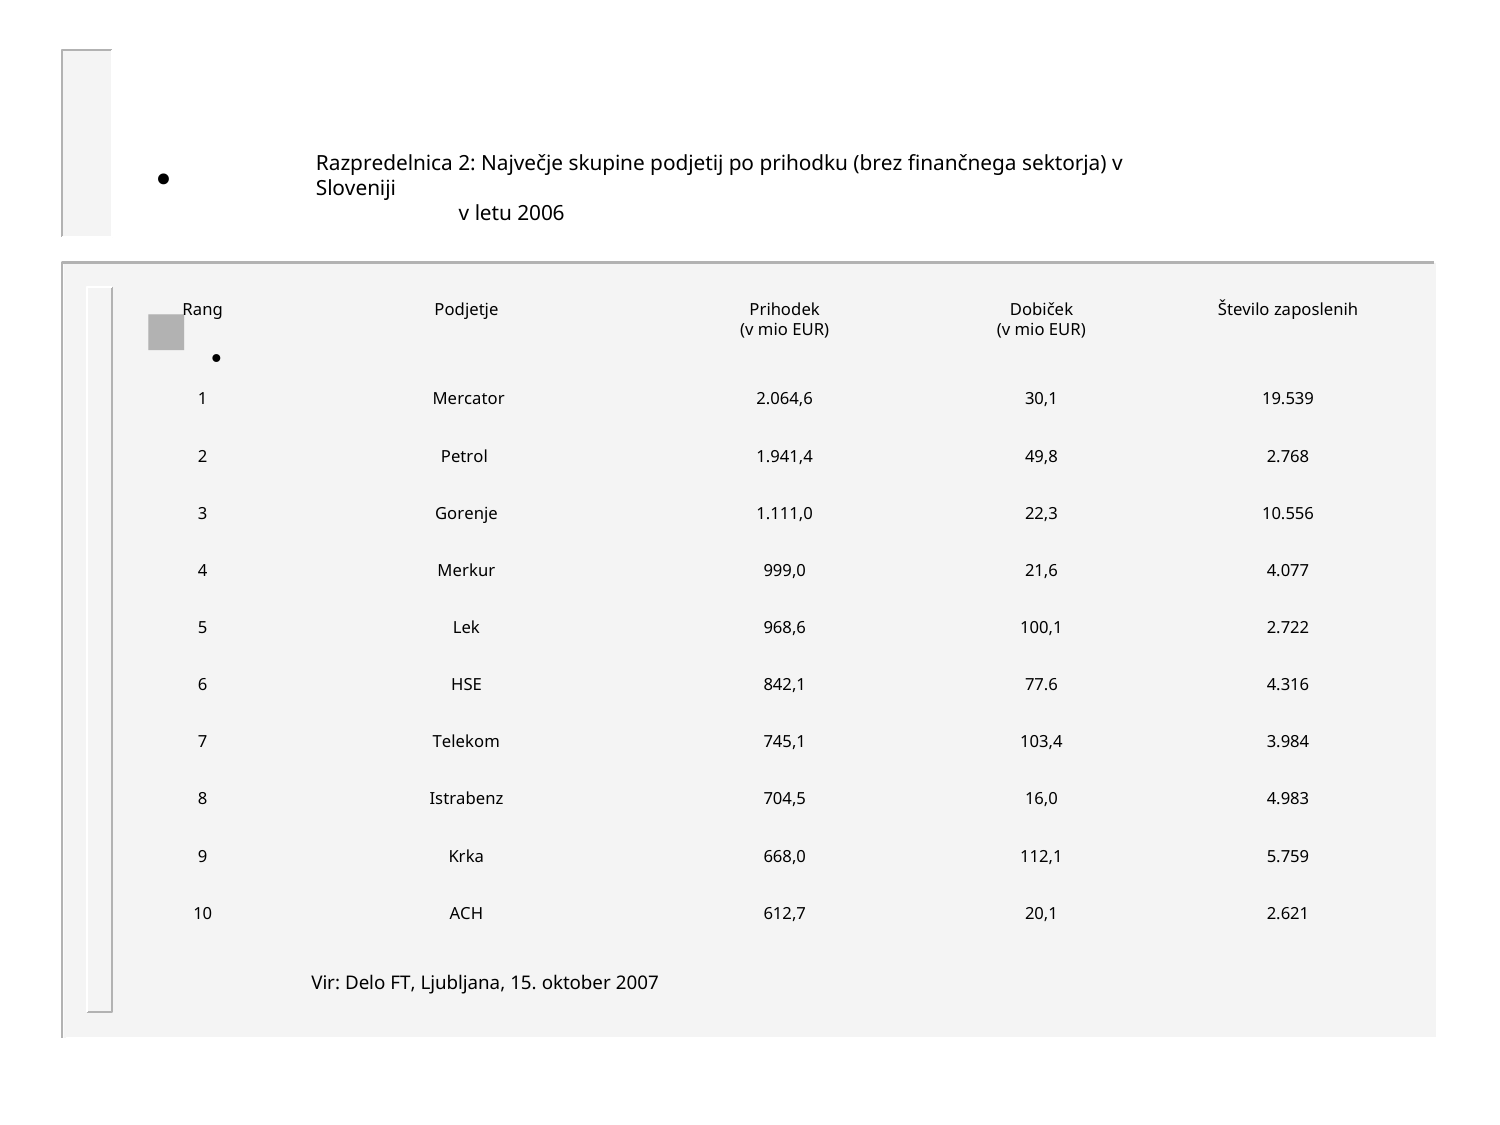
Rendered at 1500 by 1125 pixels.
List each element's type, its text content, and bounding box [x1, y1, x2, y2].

table_cell 10 [124, 895, 282, 952]
table_cell 49,8 [918, 438, 1165, 495]
table_cell 5.759 [1165, 838, 1411, 895]
table_cell 704,5 [651, 781, 918, 838]
table_cell 612,7 [651, 895, 918, 952]
table_cell 2.768 [1165, 438, 1411, 495]
table_cell 21,6 [918, 552, 1165, 609]
table_cell 7 [124, 724, 282, 781]
table_cell 4 [124, 552, 282, 609]
table_header Dobiček (v mio EUR) [918, 291, 1165, 381]
text_box Razpredelnica 2: Največje skupine podjetij po prihodku (brez finančnega sektorja) v Sloveniji v letu 2006 [301, 142, 1209, 258]
table_cell 1.941,4 [651, 438, 918, 495]
table_cell Telekom [282, 724, 651, 781]
table_cell 842,1 [651, 666, 918, 724]
table_cell 2.621 [1165, 895, 1411, 952]
table_cell HSE [282, 666, 651, 724]
table_cell 5 [124, 609, 282, 666]
table_cell 968,6 [651, 609, 918, 666]
table_header Rang [124, 291, 282, 381]
table_cell 1.111,0 [651, 495, 918, 552]
title . [137, 56, 1413, 238]
table_cell 999,0 [651, 552, 918, 609]
table_cell Lek [282, 609, 651, 666]
table_cell Istrabenz [282, 781, 651, 838]
table_cell 77.6 [918, 666, 1165, 724]
table_cell 8 [124, 781, 282, 838]
table_cell 3.984 [1165, 724, 1411, 781]
table_header Prihodek (v mio EUR) [651, 291, 918, 381]
table_cell Mercator [282, 381, 651, 438]
table_cell 2.064,6 [651, 381, 918, 438]
table_cell 20,1 [918, 895, 1165, 952]
table_cell 19.539 [1165, 381, 1411, 438]
table_cell Krka [282, 838, 651, 895]
text_box Vir: Delo FT, Ljubljana, 15. oktober 2007 [296, 963, 674, 1002]
table_header Število zaposlenih [1165, 291, 1411, 381]
table_cell 6 [124, 666, 282, 724]
list . [137, 287, 1413, 963]
table_cell 9 [124, 838, 282, 895]
table_cell 668,0 [651, 838, 918, 895]
table_cell ACH [282, 895, 651, 952]
table_cell 112,1 [918, 838, 1165, 895]
table_cell 1 [124, 381, 282, 438]
table_cell 4.077 [1165, 552, 1411, 609]
table_cell Gorenje [282, 495, 651, 552]
table_cell 4.983 [1165, 781, 1411, 838]
table_cell 2.722 [1165, 609, 1411, 666]
table_header Podjetje [282, 291, 651, 381]
table_cell 22,3 [918, 495, 1165, 552]
table_cell Merkur [282, 552, 651, 609]
table_cell 100,1 [918, 609, 1165, 666]
table_cell 4.316 [1165, 666, 1411, 724]
table_cell 2 [124, 438, 282, 495]
table_cell 745,1 [651, 724, 918, 781]
table_cell 10.556 [1165, 495, 1411, 552]
table_cell Petrol [282, 438, 651, 495]
table_cell 16,0 [918, 781, 1165, 838]
table_cell 103,4 [918, 724, 1165, 781]
table_cell 3 [124, 495, 282, 552]
table_cell 30,1 [918, 381, 1165, 438]
